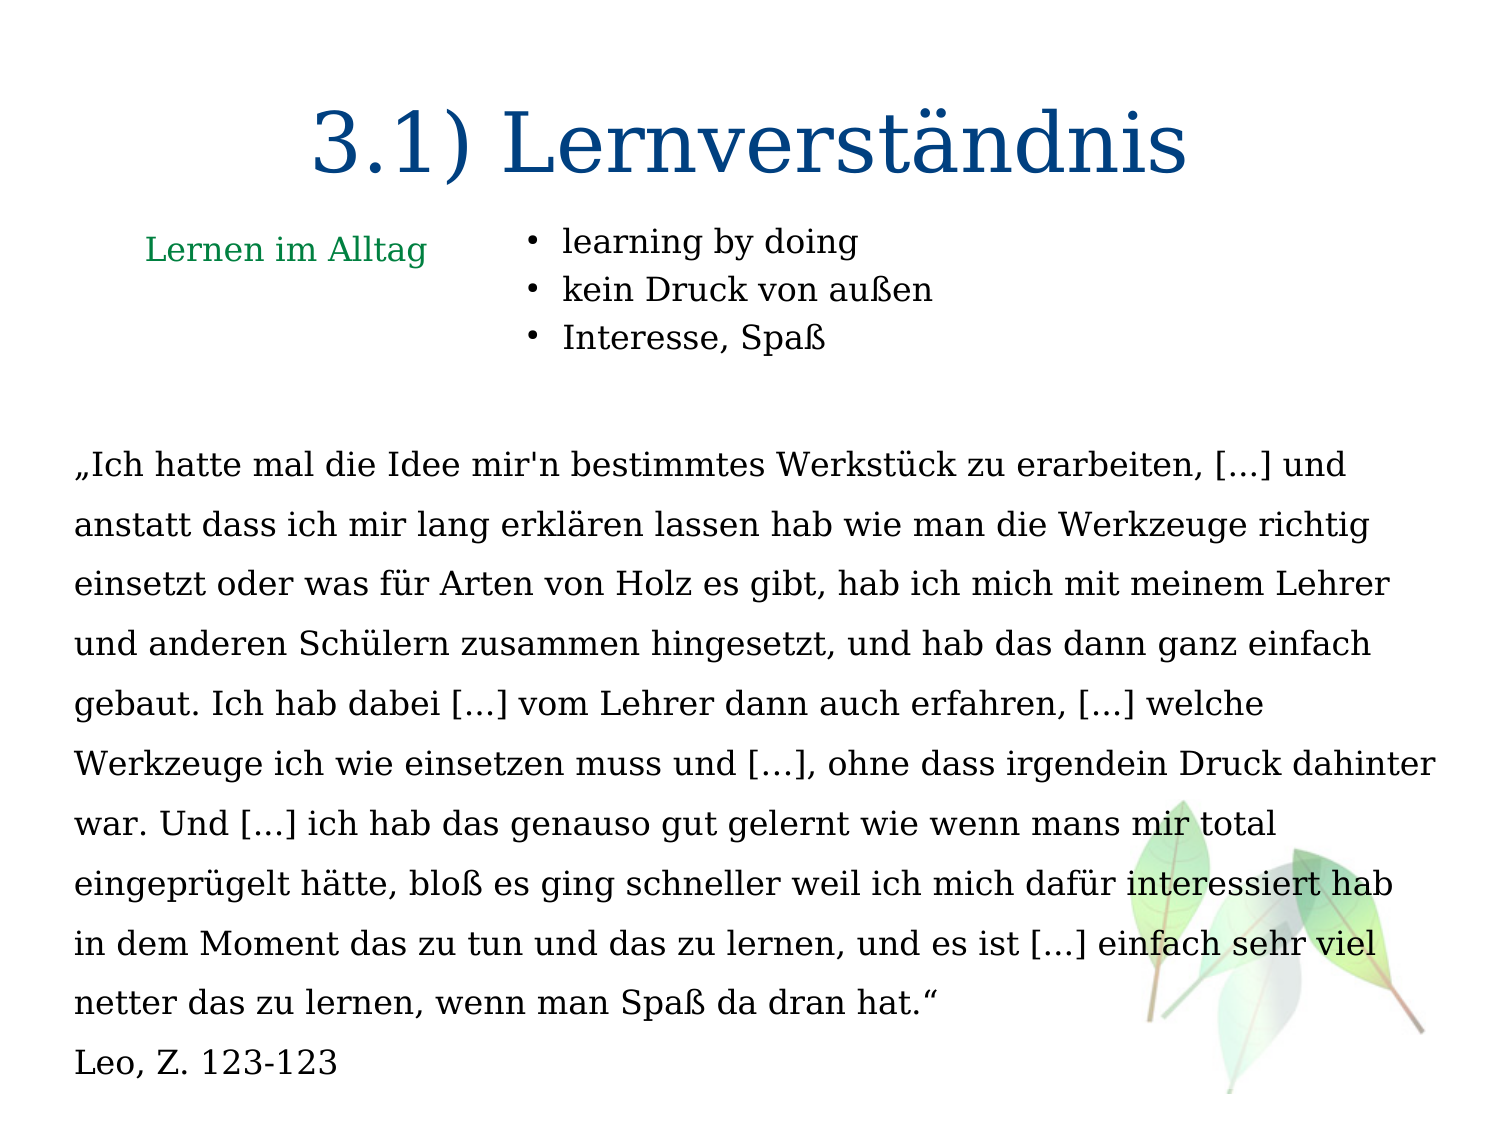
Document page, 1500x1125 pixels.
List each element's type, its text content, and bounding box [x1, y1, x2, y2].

text_box „Ich hatte mal die Idee mir'n bestimmtes Werkstück zu erarbeiten, [...] und anstatt dass ich mir lang erklären lassen hab wie man die Werkzeuge richtig einsetzt oder was für Arten von Holz es gibt, hab ich mich mit meinem Lehrer und anderen Schülern zusammen hingesetzt, und hab das dann ganz einfach gebaut. Ich hab dabei [...] vom Lehrer dann auch erfahren, [...] welche Werkzeuge ich wie einsetzen muss und […], ohne dass irgendein Druck dahinter war. Und [...] ich hab das genauso gut gelernt wie wenn mans mir total eingeprügelt hätte, bloß es ging schneller weil ich mich dafür interessiert hab in dem Moment das zu tun und das zu lernen, und es ist [...] einfach sehr viel netter das zu lernen, wenn man Spaß da dran hat.“ Leo, Z. 123-123 [59, 415, 1453, 1070]
text_box Lernen im Alltag [112, 212, 461, 268]
text_box learning by doing kein Druck von außen Interesse, Spaß [476, 165, 1394, 401]
text_box [82, 401, 1495, 1125]
title 3.1) Lernverständnis [75, 45, 1426, 233]
